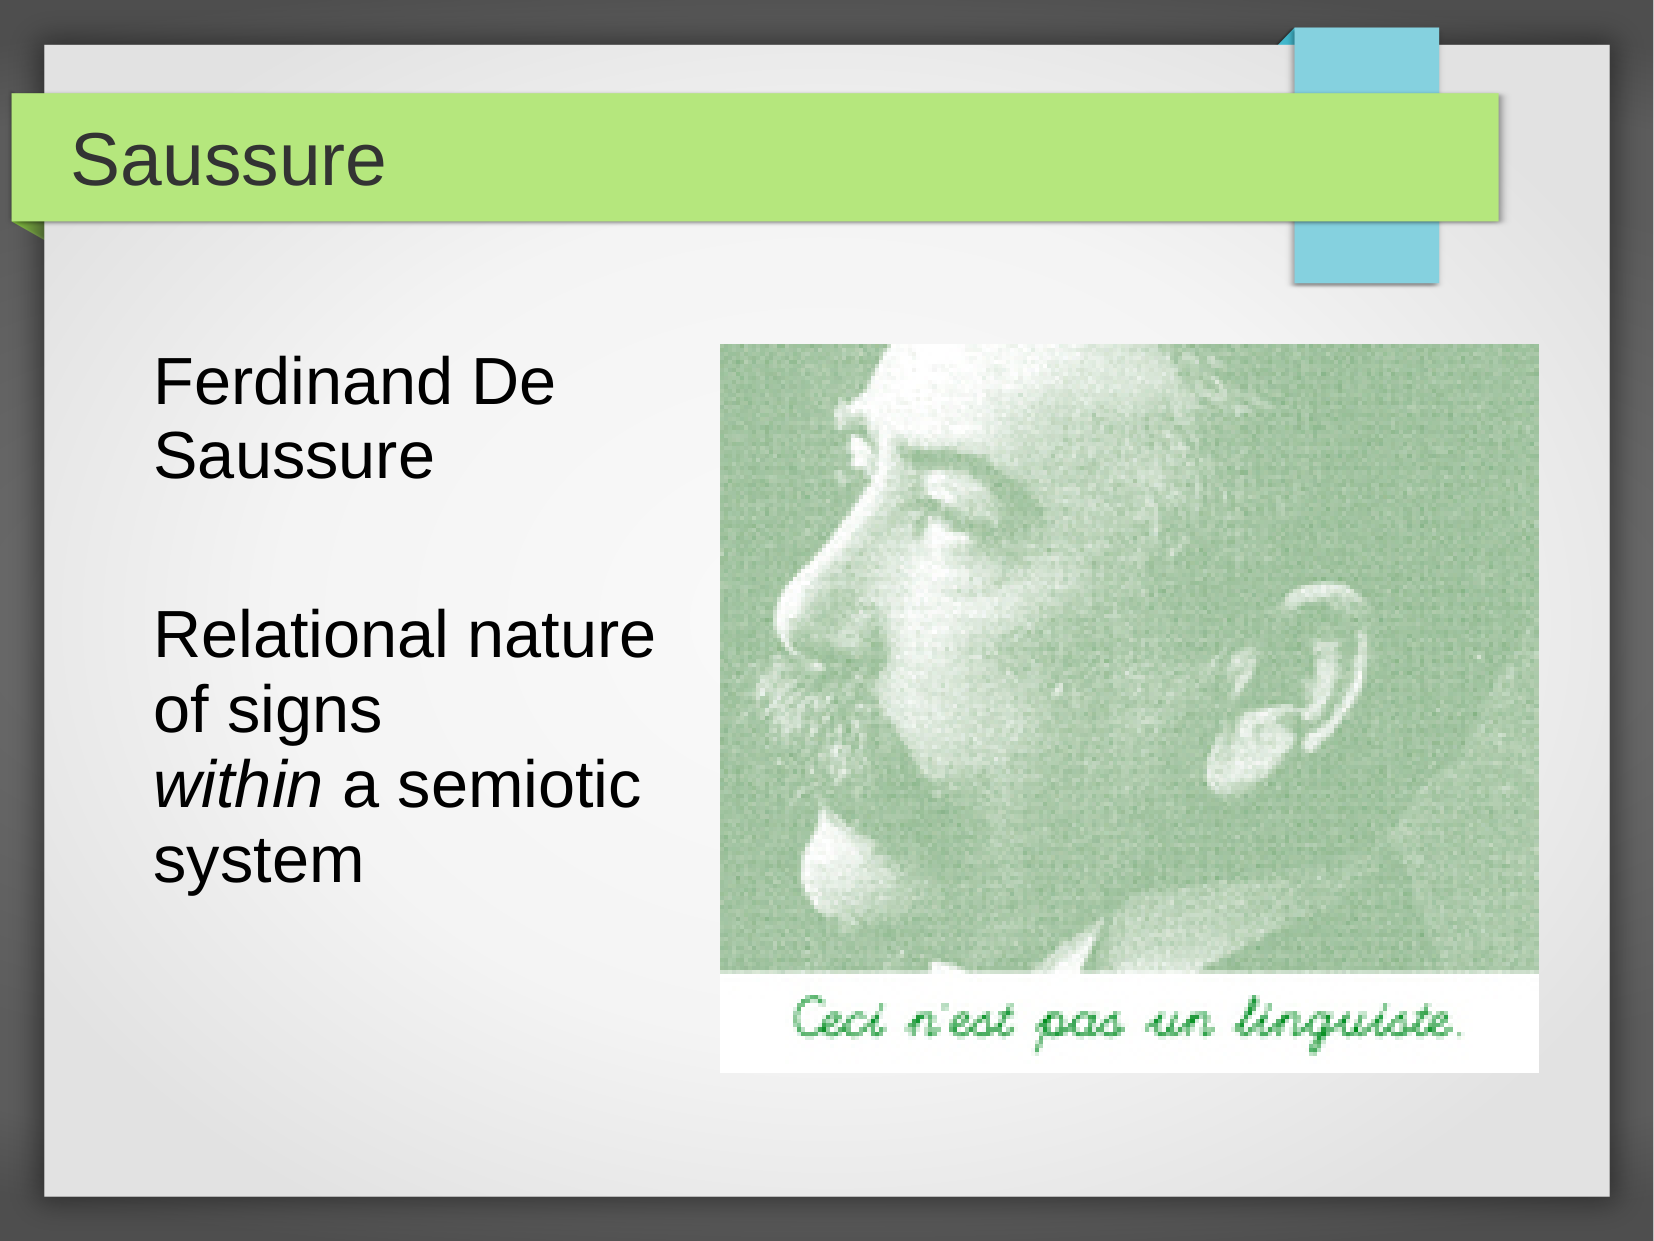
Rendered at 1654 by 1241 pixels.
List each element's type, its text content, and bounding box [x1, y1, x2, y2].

picture [0, 0, 1654, 1241]
list Ferdinand De Saussure Relational nature of signs within a semiotic system [82, 343, 686, 1063]
title Saussure [70, 106, 1229, 213]
